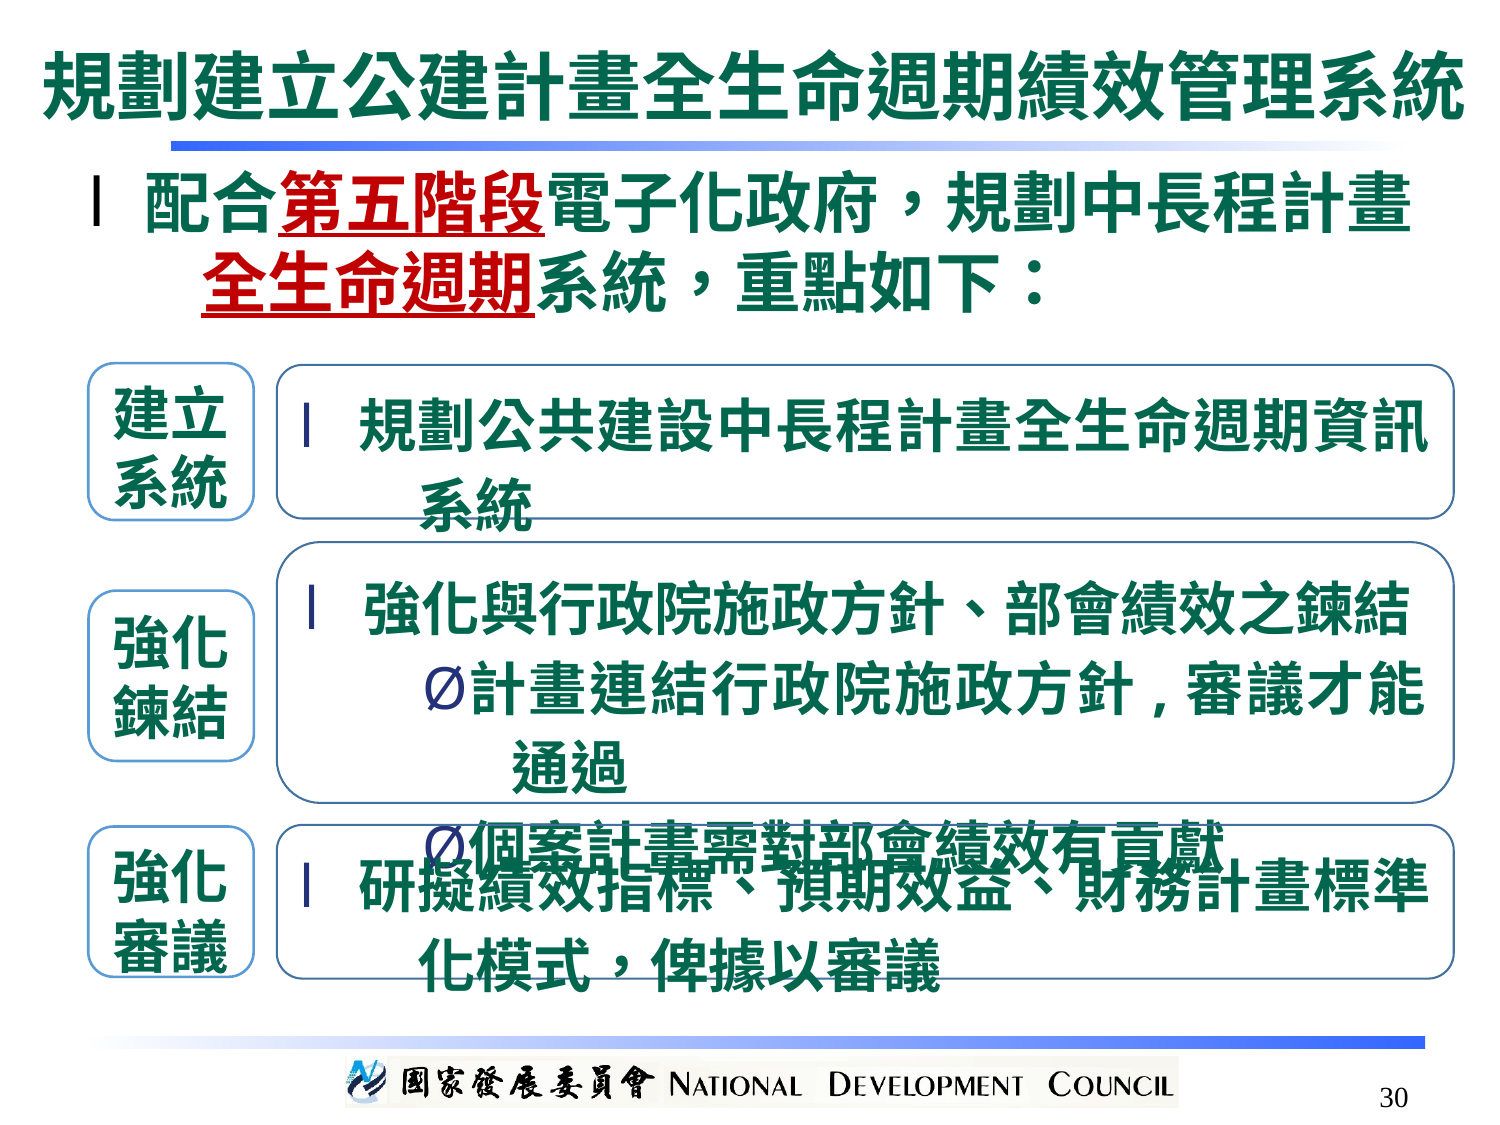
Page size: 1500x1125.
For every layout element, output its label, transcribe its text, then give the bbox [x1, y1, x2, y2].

text_box 強化鍊結 [88, 590, 254, 761]
text_box 強化與行政院施政方針、部會績效之鍊結 計畫連結行政院施政方針,審議才能通過 個案計畫需對部會績效有貢獻 [276, 542, 1454, 803]
text_box 建立系統 [88, 363, 254, 521]
list 配合第五階段電子化政府，規劃中長程計畫全生命週期系統，重點如下： [88, 160, 1471, 339]
text_box 強化審議 [88, 826, 254, 977]
text_box 30 [1364, 1070, 1490, 1106]
text_box 規劃公共建設中長程計畫全生命週期資訊系統 [276, 364, 1454, 519]
text_box 研擬績效指標、預期效益、財務計畫標準化模式，俾據以審議 [276, 824, 1454, 979]
title 規劃建立公建計畫全生命週期績效管理系統 [17, 29, 1490, 139]
